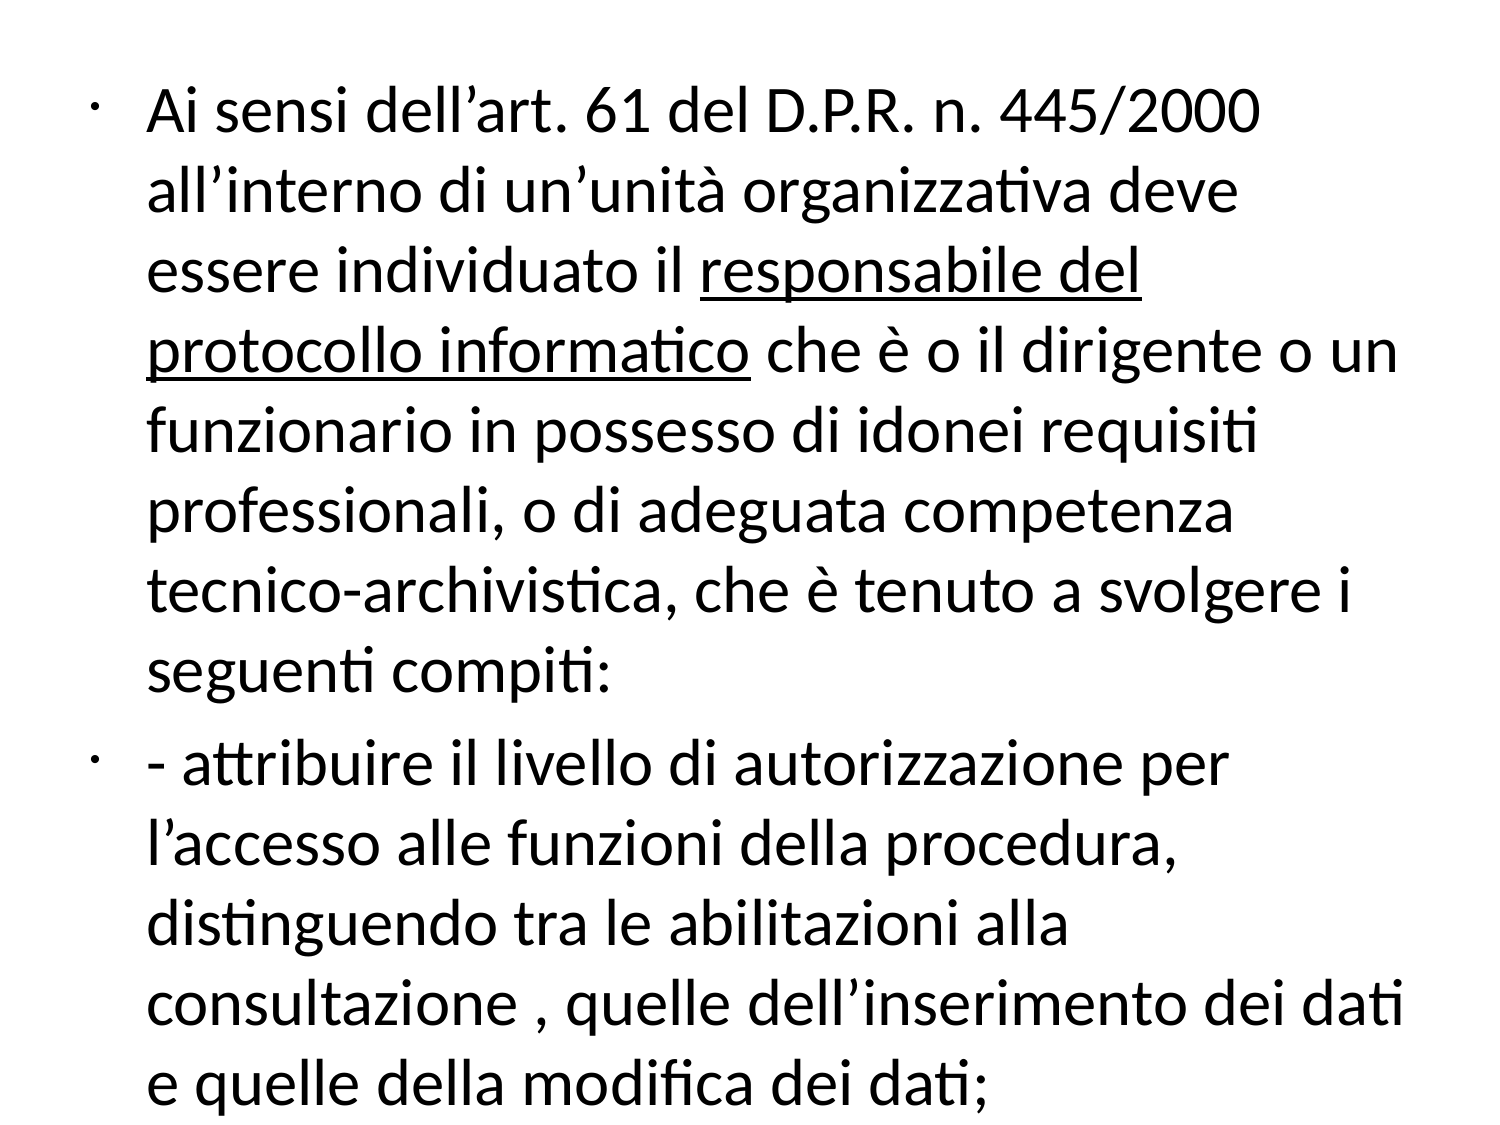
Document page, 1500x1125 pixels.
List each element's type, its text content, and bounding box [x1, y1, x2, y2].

list Ai sensi dell’art. 61 del D.P.R. n. 445/2000 all’interno di un’unità organizzativa deve essere individuato il responsabile del protocollo informatico che è o il dirigente o un funzionario in possesso di idonei requisiti professionali, o di adeguata competenza tecnico-archivistica, che è tenuto a svolgere i seguenti compiti: - attribuire il livello di autorizzazione per l’accesso alle funzioni della procedura, distinguendo tra le abilitazioni alla consultazione , quelle dell’inserimento dei dati e quelle della modifica dei dati; [75, 58, 1425, 1005]
